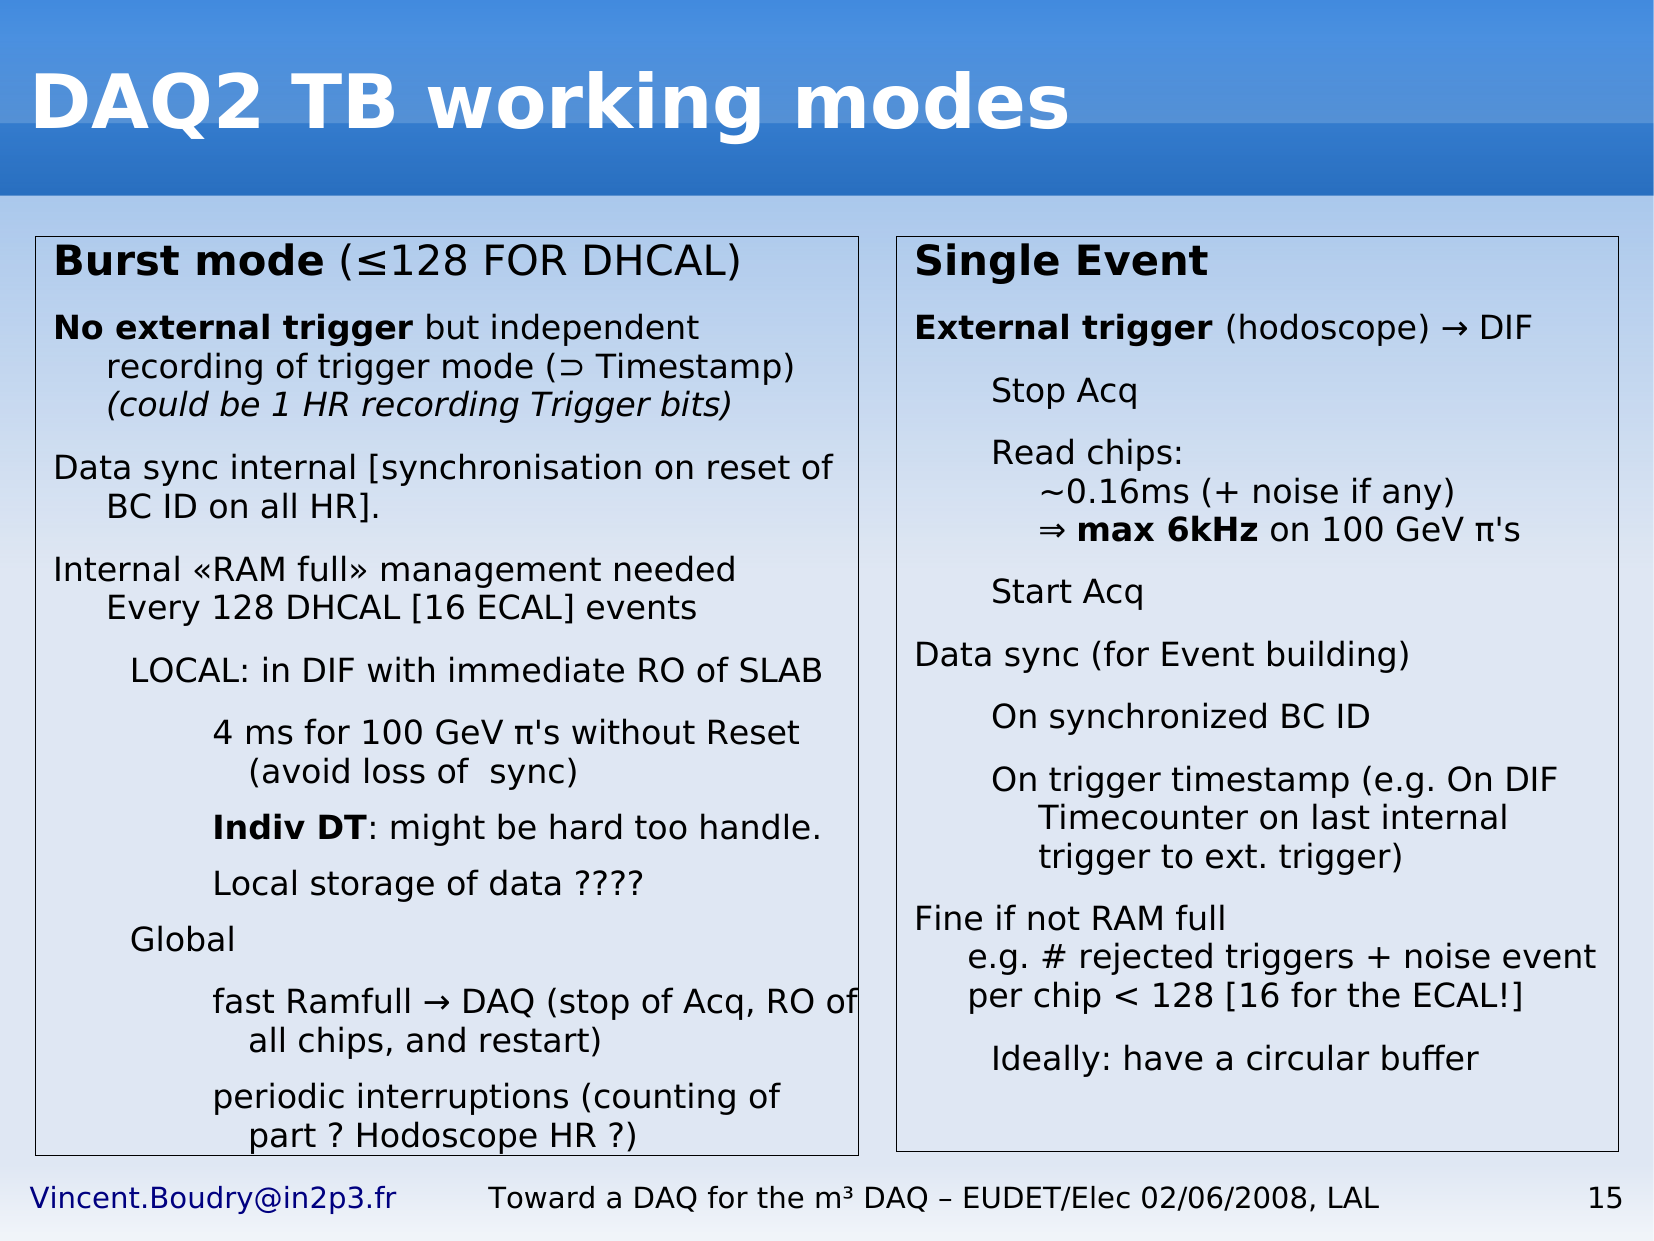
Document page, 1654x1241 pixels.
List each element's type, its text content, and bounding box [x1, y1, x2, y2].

list Burst mode (≤128 FOR DHCAL) No external trigger but independent recording of trigger mode (⊃ Timestamp) (could be 1 HR recording Trigger bits) Data sync internal [synchronisation on reset of BC ID on all HR]. Internal «RAM full» management needed Every 128 DHCAL [16 ECAL] events LOCAL: in DIF with immediate RO of SLAB 4 ms for 100 GeV π's without Reset (avoid loss of sync) Indiv DT: might be hard too handle. Local storage of data ???? Global fast Ramfull → DAQ (stop of Acq, RO of all chips, and restart) periodic interruptions (counting of part ? Hodoscope HR ?) [35, 236, 859, 1156]
title DAQ2 TB working modes [29, 0, 1654, 207]
picture [0, 0, 1654, 1241]
list Single Event External trigger (hodoscope) → DIF Stop Acq Read chips: ~0.16ms (+ noise if any) ⇒ max 6kHz on 100 GeV π's Start Acq Data sync (for Event building) On synchronized BC ID On trigger timestamp (e.g. On DIF Timecounter on last internal trigger to ext. trigger) Fine if not RAM full e.g. # rejected triggers + noise event per chip < 128 [16 for the ECAL!] Ideally: have a circular buffer [896, 236, 1619, 1152]
